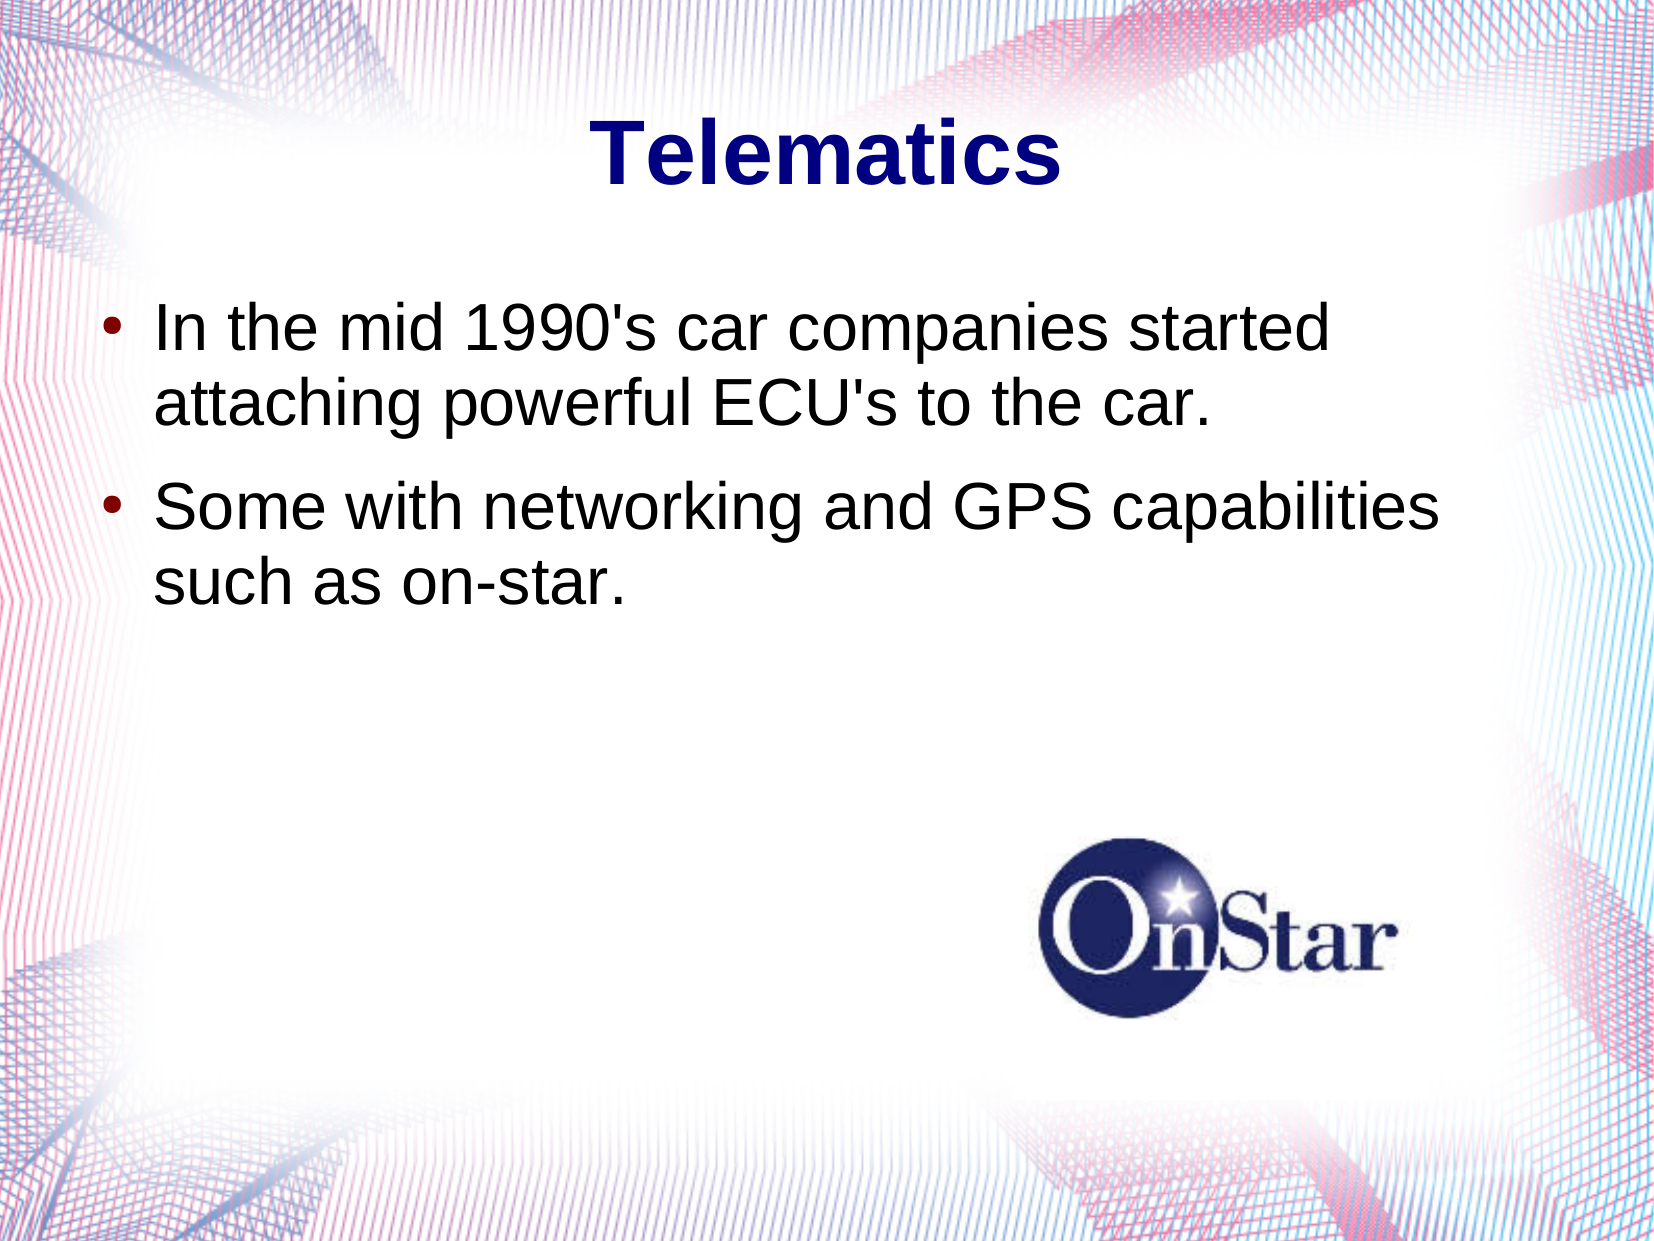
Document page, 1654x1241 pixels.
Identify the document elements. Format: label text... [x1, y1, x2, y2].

title Telematics [82, 49, 1571, 257]
list In the mid 1990's car companies started attaching powerful ECU's to the car. Some with networking and GPS capabilities such as on-star. [82, 290, 1571, 1109]
picture [0, 0, 1654, 1241]
